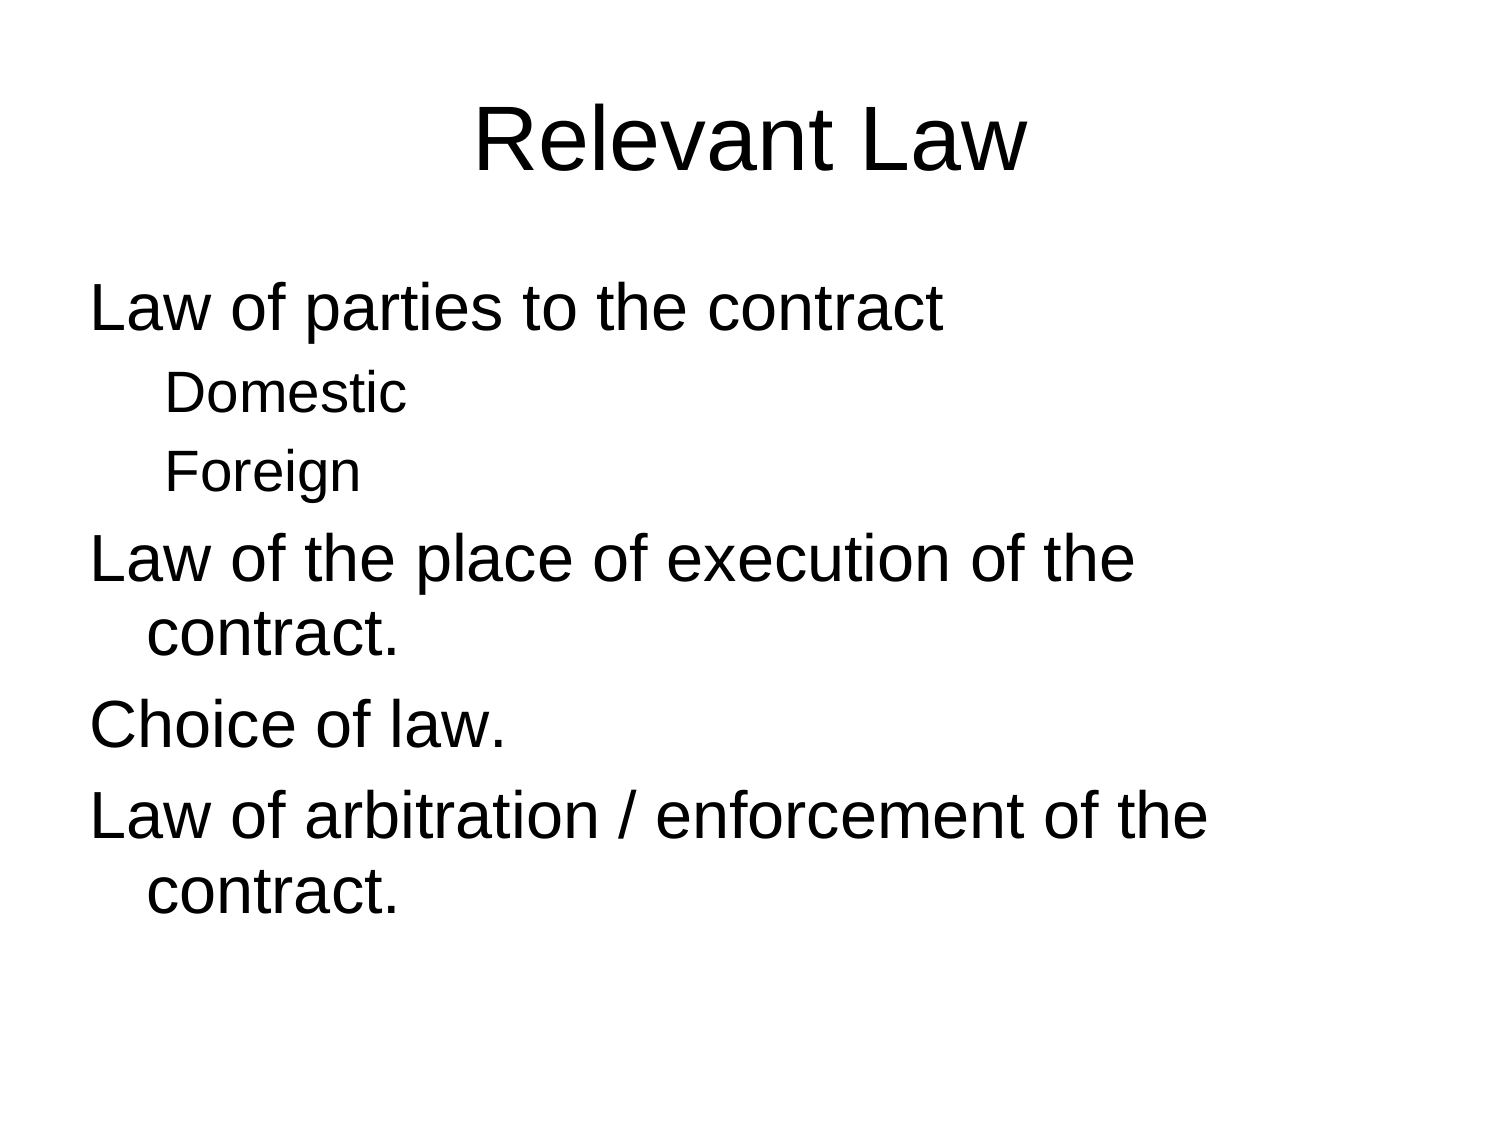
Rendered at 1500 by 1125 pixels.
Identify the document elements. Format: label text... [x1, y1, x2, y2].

title Relevant Law [75, 45, 1426, 233]
list Law of parties to the contract Domestic Foreign Law of the place of execution of the contract. Choice of law. Law of arbitration / enforcement of the contract. [75, 262, 1426, 1006]
